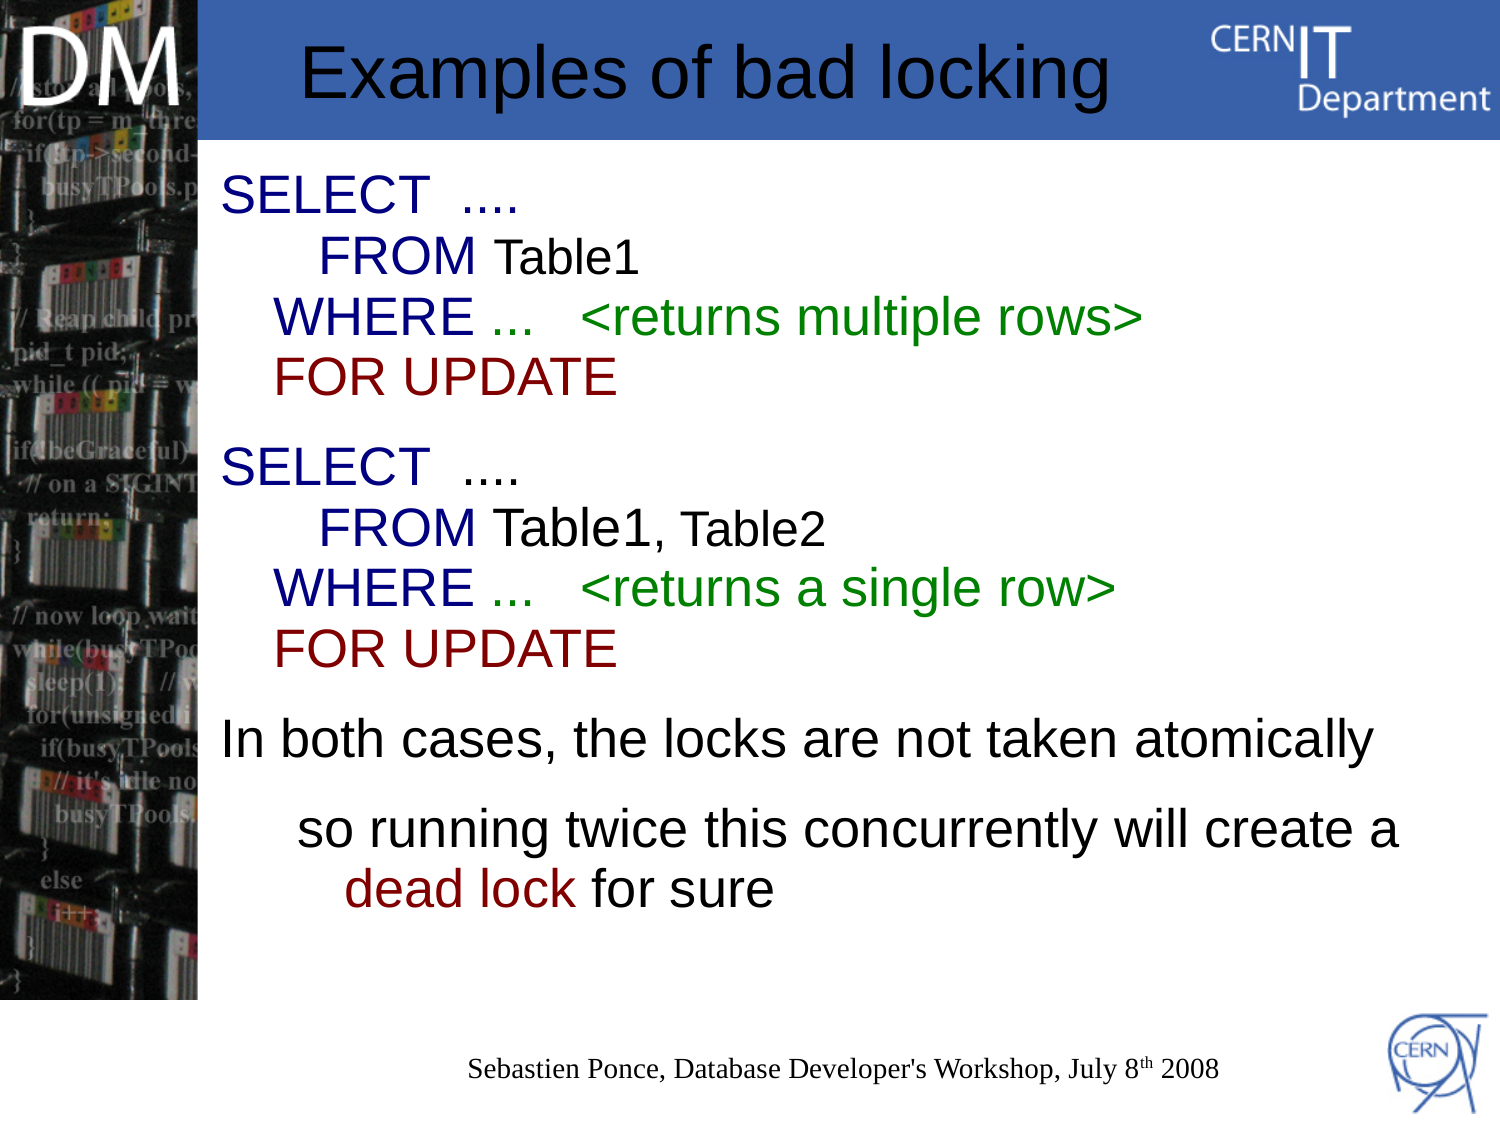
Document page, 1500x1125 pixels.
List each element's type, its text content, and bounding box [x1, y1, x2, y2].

picture [1387, 1012, 1489, 1114]
title Examples of bad locking [212, 0, 1201, 138]
picture [198, 0, 1500, 140]
list SELECT .... FROM Table1 WHERE ... <returns multiple rows> FOR UPDATE SELECT .... FROM Table1, Table2 WHERE ... <returns a single row> FOR UPDATE In both cases, the locks are not taken atomically so running twice this concurrently will create a dead lock for sure [187, 149, 1433, 1018]
